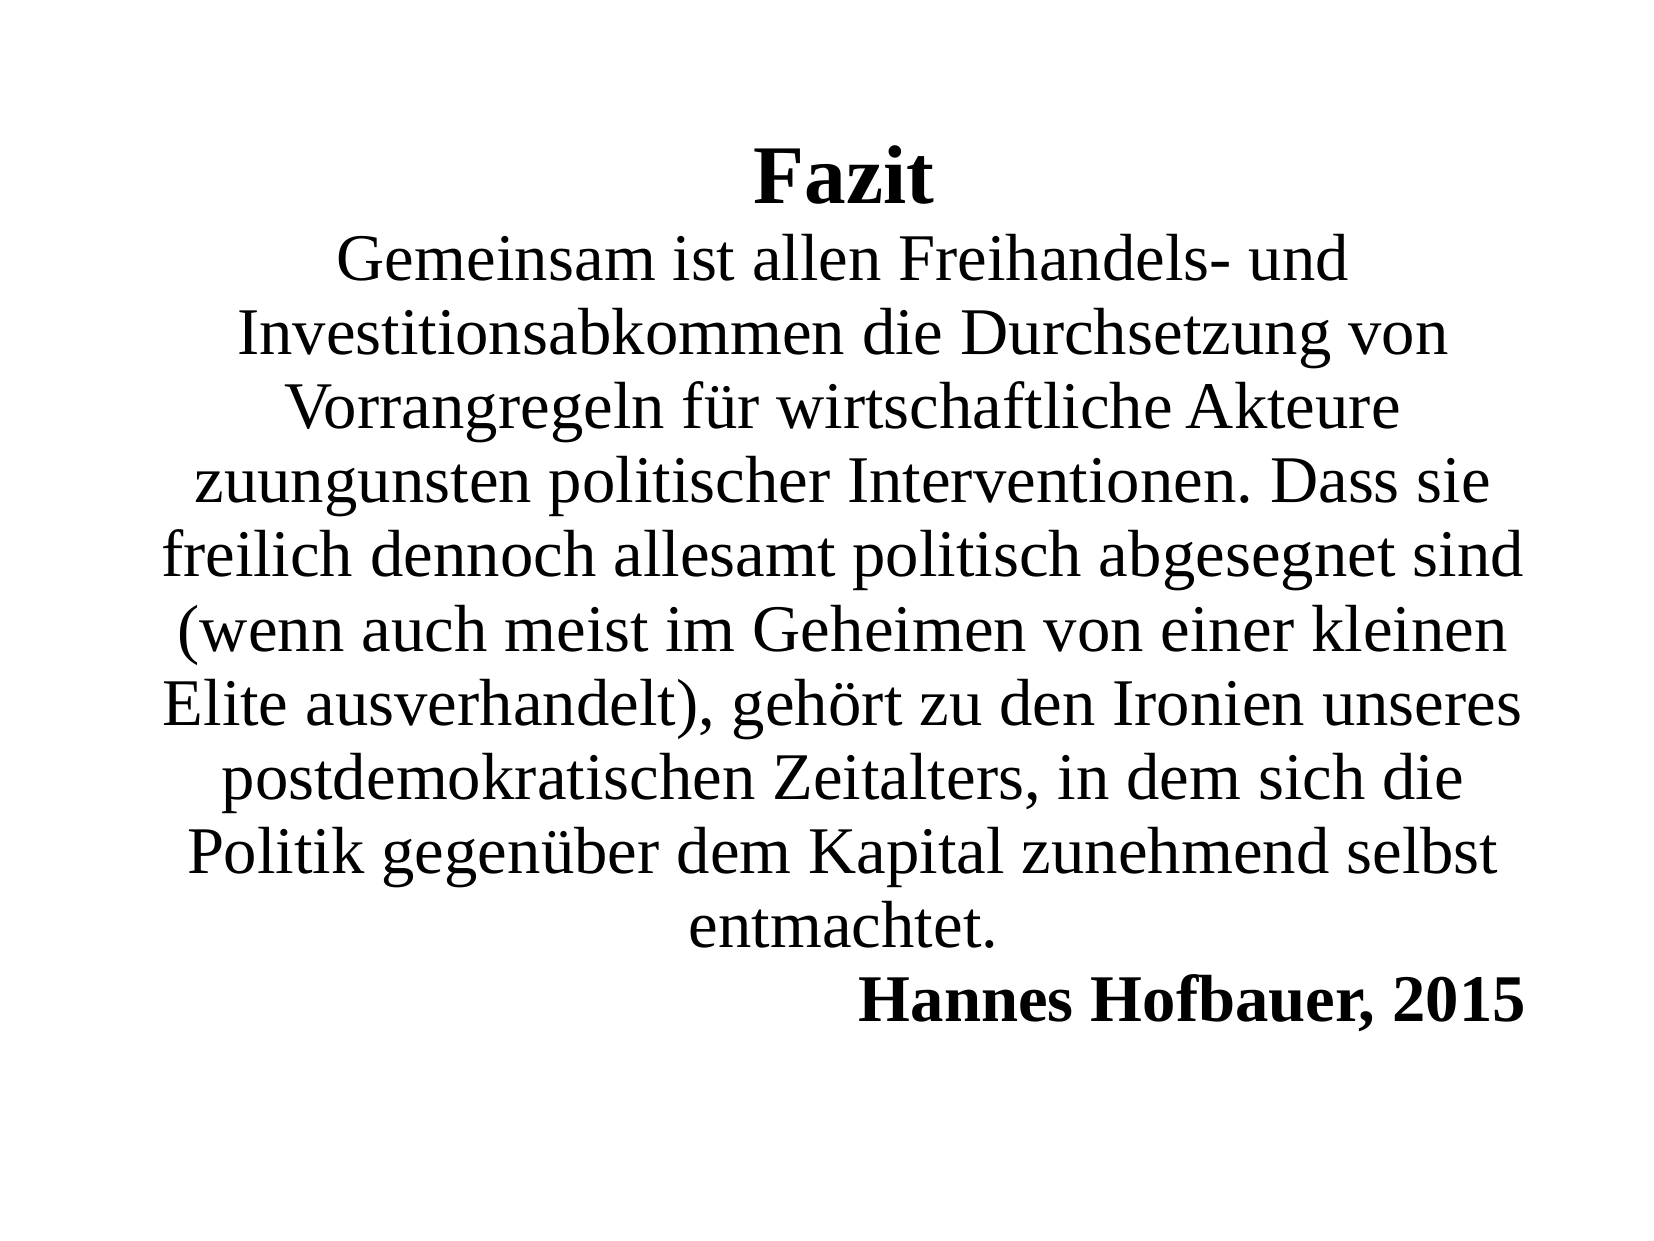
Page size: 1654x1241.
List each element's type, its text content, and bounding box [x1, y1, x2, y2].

text_box Fazit Gemeinsam ist allen Freihandels- und Investitionsabkommen die Durchsetzung von Vorrangregeln für wirtschaftliche Akteure zuungunsten politischer Interventionen. Dass sie freilich dennoch allesamt politisch abgesegnet sind (wenn auch meist im Geheimen von einer kleinen Elite ausverhandelt), gehört zu den Ironien unseres postdemokratischen Zeitalters, in dem sich die Politik gegenüber dem Kapital zunehmend selbst entmachtet. Hannes Hofbauer, 2015 [146, 121, 1565, 1044]
